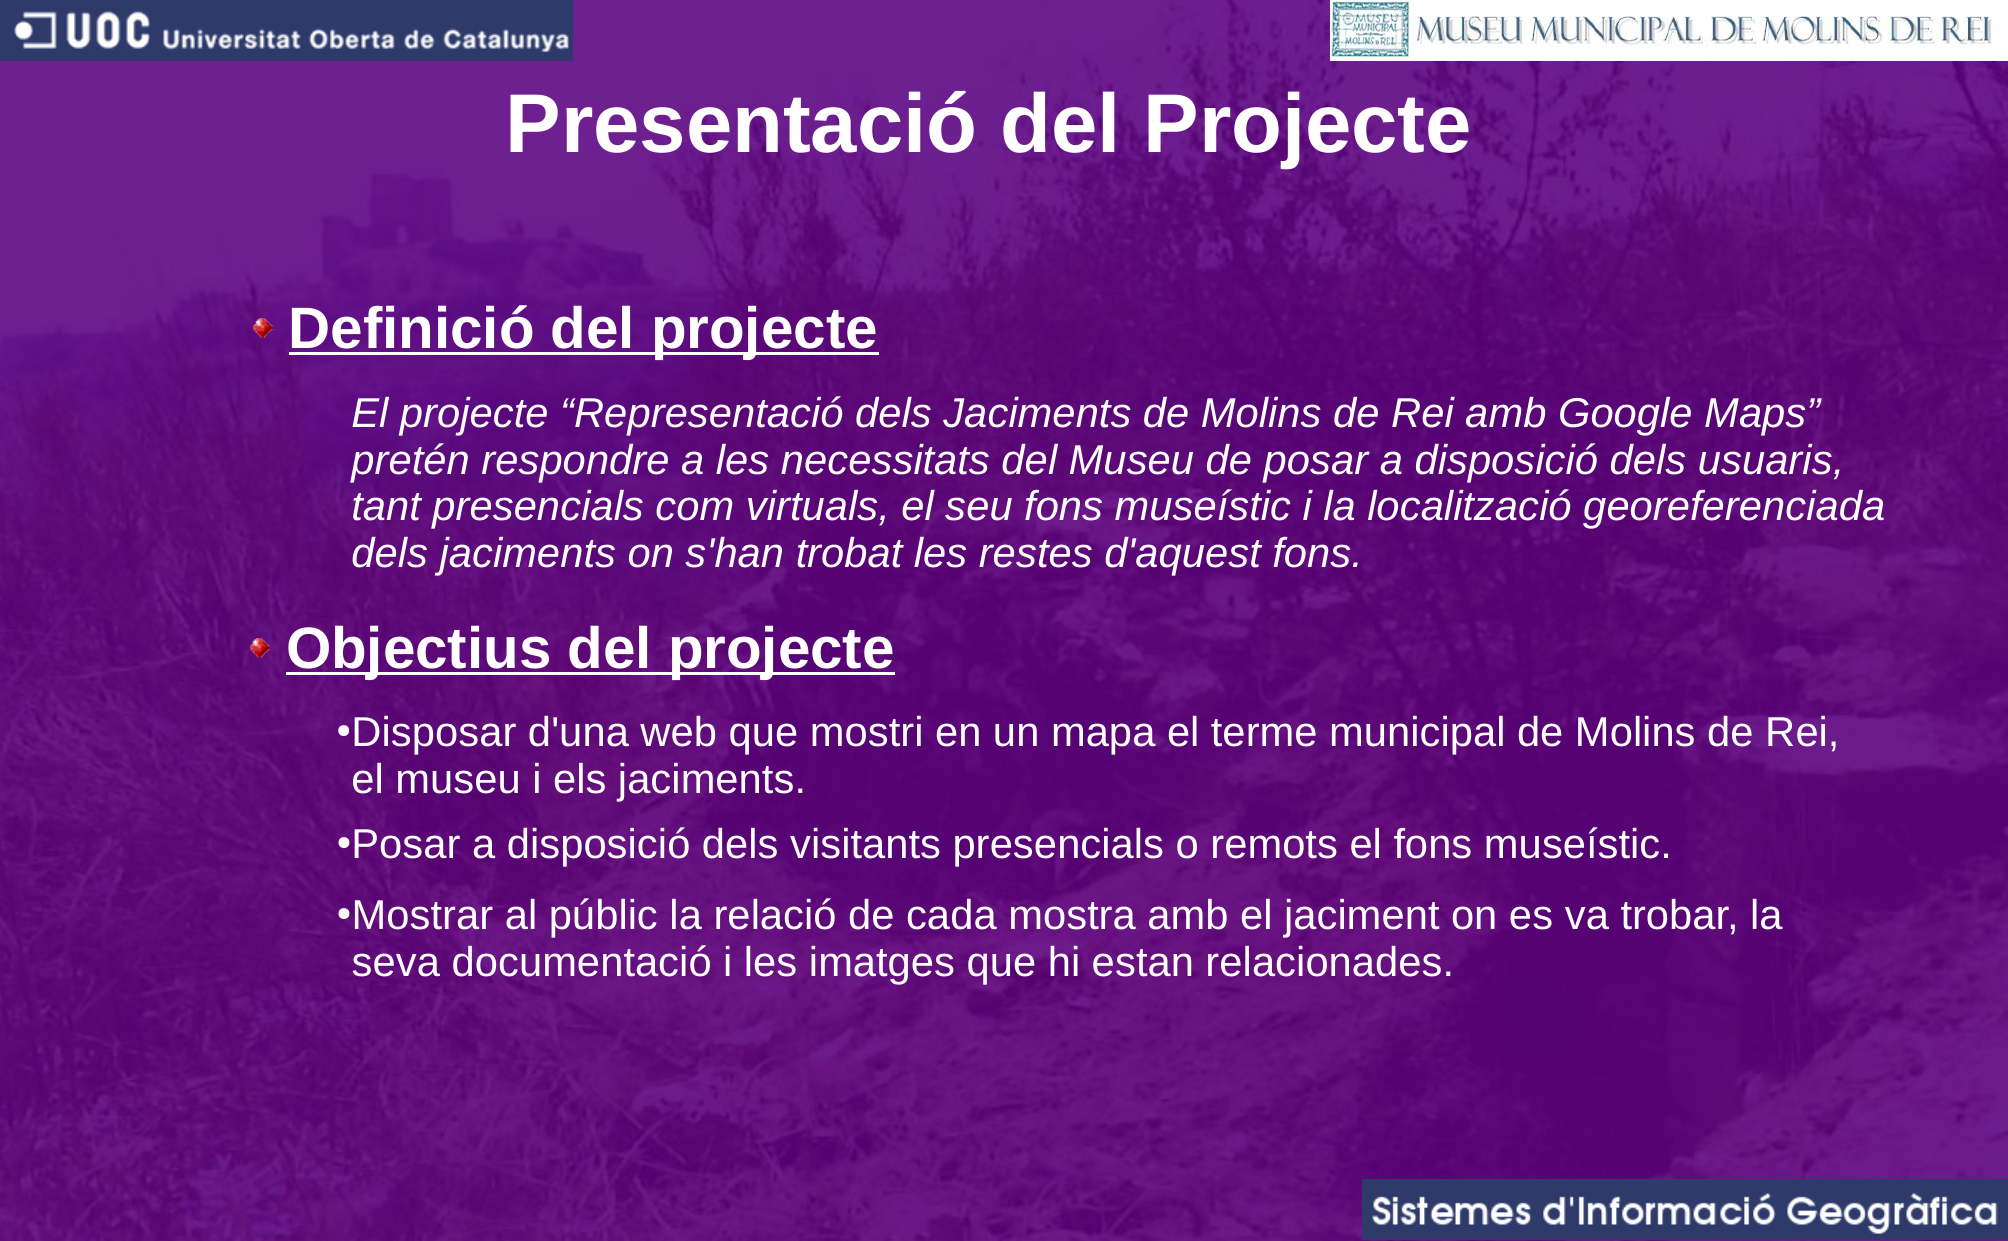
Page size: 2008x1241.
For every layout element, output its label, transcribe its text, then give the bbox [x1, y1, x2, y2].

text_box Posar a disposició dels visitants presencials o remots el fons museístic. [321, 813, 1688, 876]
text_box Definició del projecte [239, 288, 894, 369]
text_box El projecte “Representació dels Jaciments de Molins de Rei amb Google Maps” pretén respondre a les necessitats del Museu de posar a disposició dels usuaris, tant presencials com virtuals, el seu fons museístic i la localització georeferenciada dels jaciments on s'han trobat les restes d'aquest fons. [321, 382, 1902, 584]
text_box Objectius del projecte [236, 608, 911, 689]
text_box Mostrar al públic la relació de cada mostra amb el jaciment on es va trobar, la seva documentació i les imatges que hi estan relacionades. [321, 884, 1810, 993]
text_box Disposar d'una web que mostri en un mapa el terme municipal de Molins de Rei, el museu i els jaciments. [321, 701, 1856, 810]
text_box Presentació del Projecte [472, 69, 1488, 178]
picture [0, 0, 2008, 1241]
